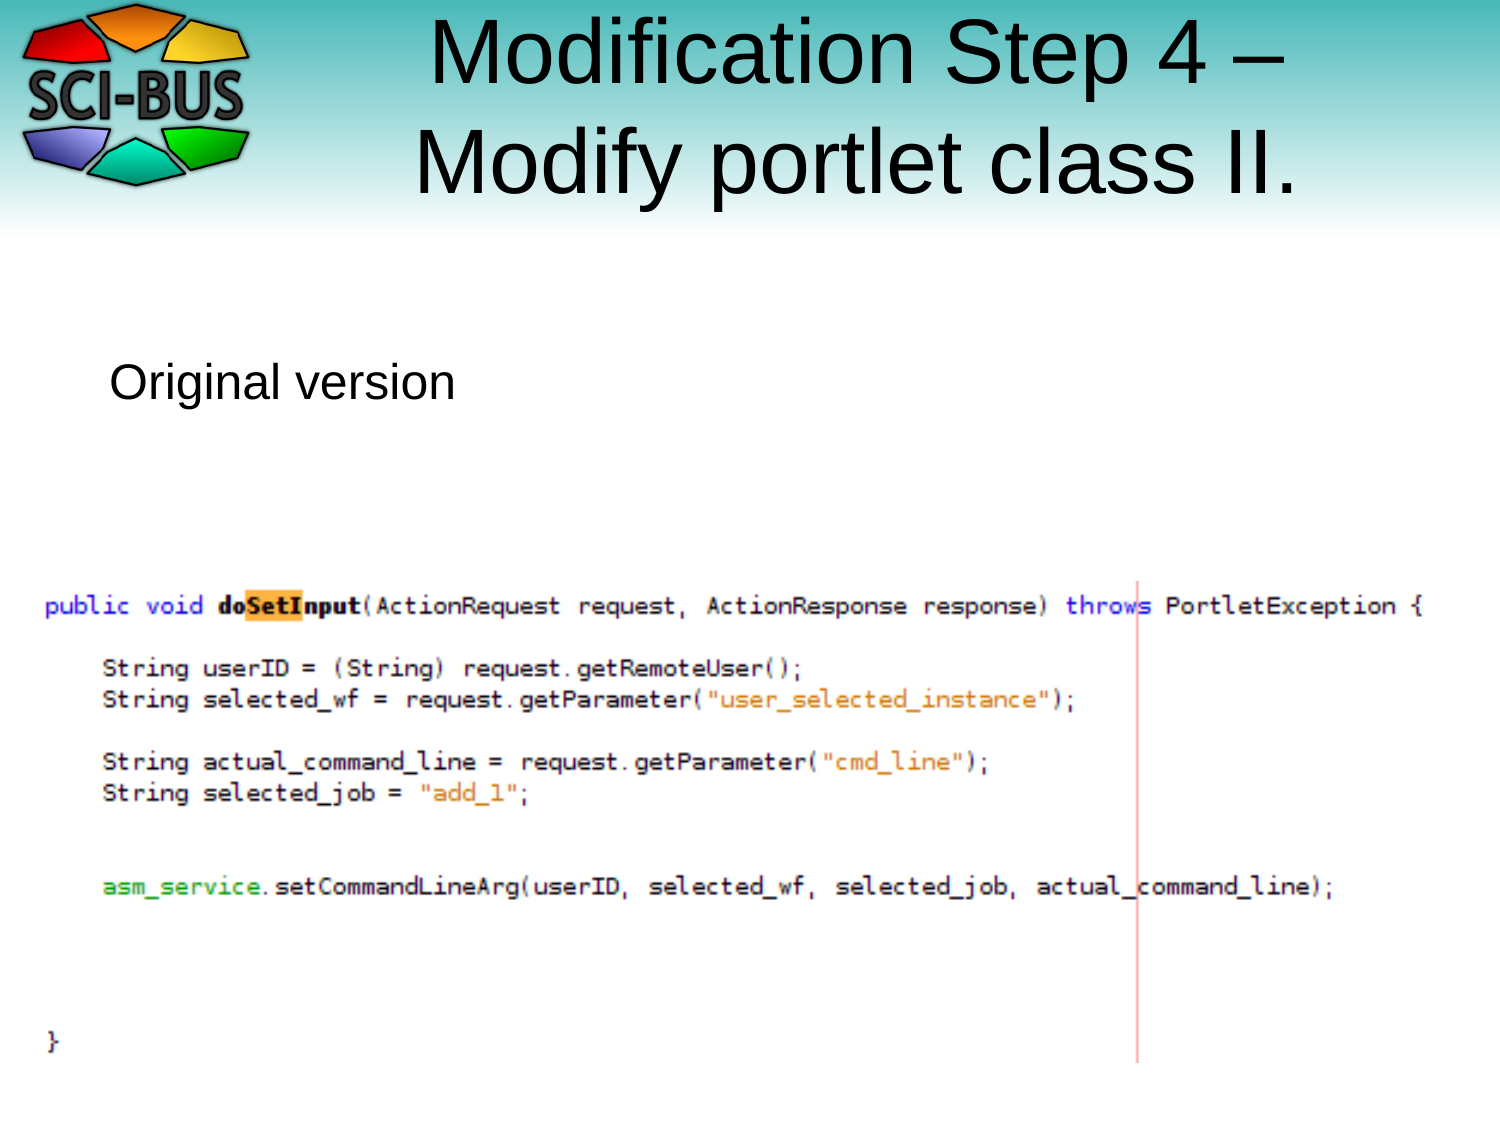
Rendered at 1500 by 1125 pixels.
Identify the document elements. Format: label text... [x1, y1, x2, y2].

title Modification Step 4 – Modify portlet class II. [289, 0, 1425, 220]
picture [35, 581, 1453, 1063]
text_box Original version [94, 342, 969, 418]
picture [17, 0, 254, 192]
